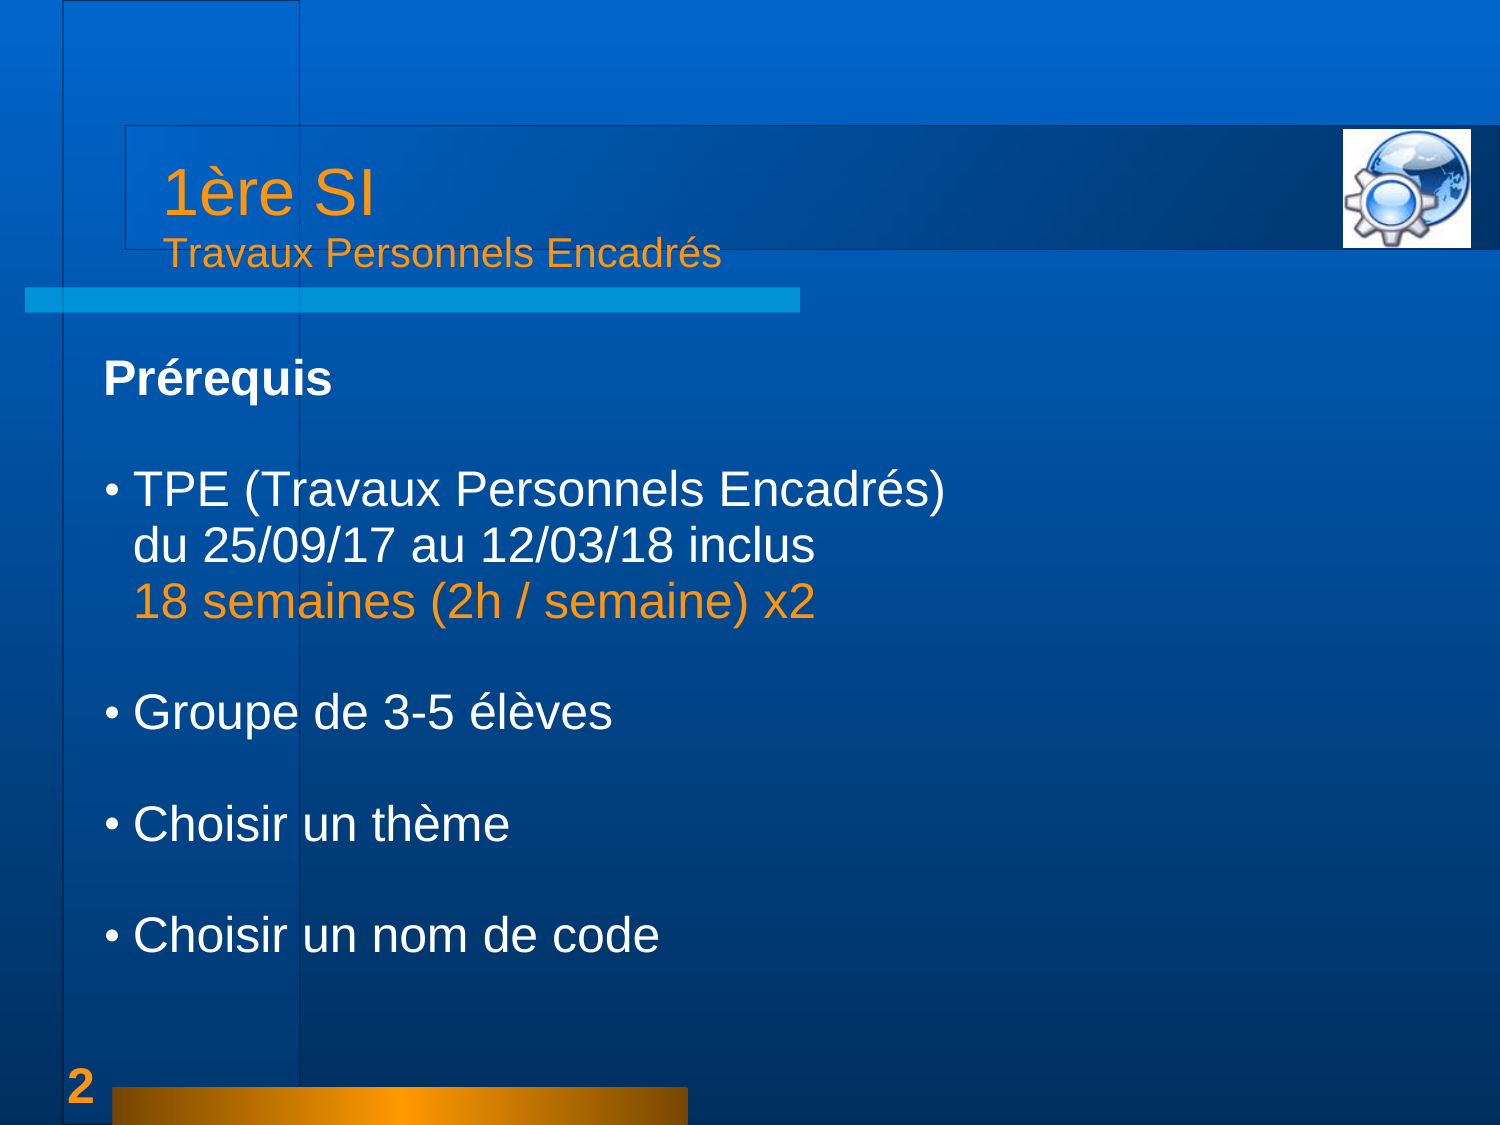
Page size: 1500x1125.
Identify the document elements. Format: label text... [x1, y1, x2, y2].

text_box Prérequis TPE (Travaux Personnels Encadrés) du 25/09/17 au 12/03/18 inclus 18 semaines (2h / semaine) x2 Groupe de 3-5 élèves Choisir un thème Choisir un nom de code [88, 342, 1418, 1087]
picture [1343, 129, 1471, 248]
